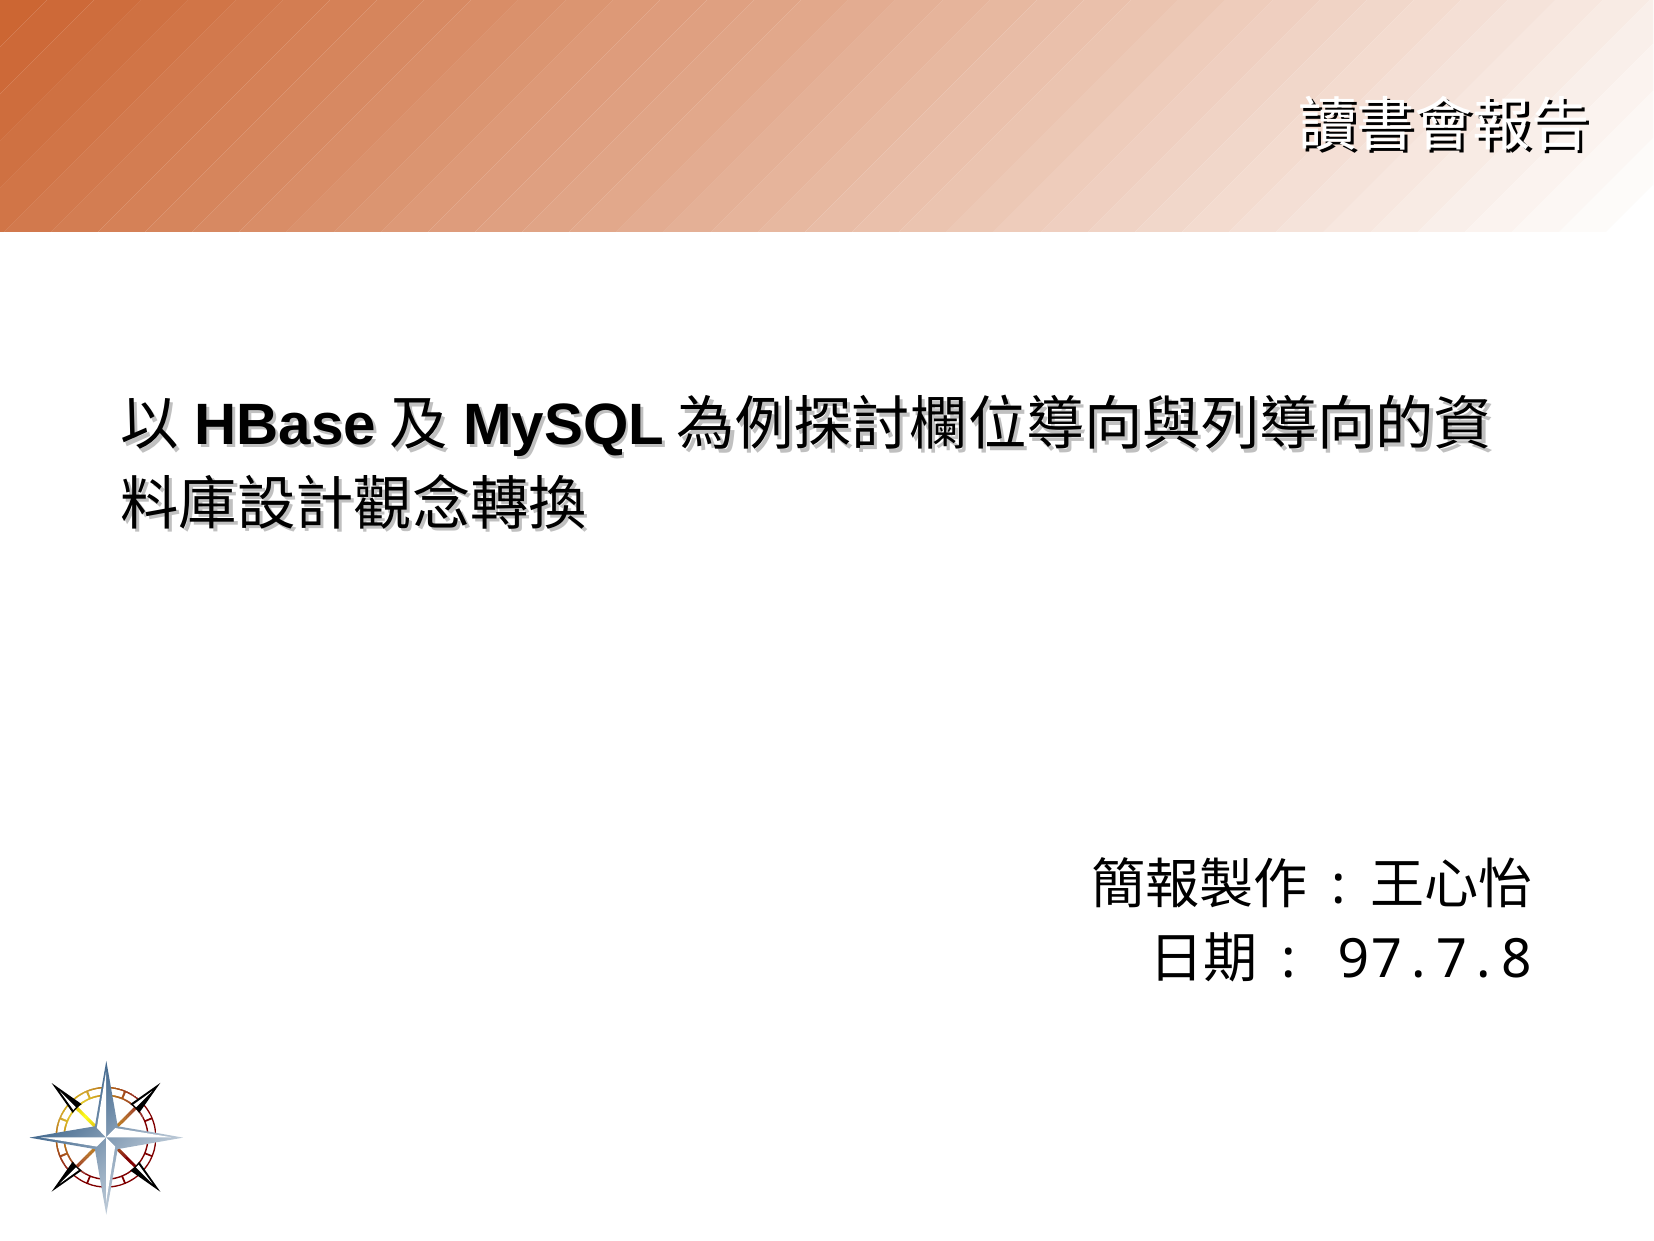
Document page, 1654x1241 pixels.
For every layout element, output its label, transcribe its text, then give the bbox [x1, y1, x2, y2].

subtitle 簡報製作:王心怡 日期: 97.7.8 [120, 644, 1533, 1195]
title 讀書會報告 [177, 38, 1590, 207]
title 以HBase及MySQL為例探討欄位導向與列導向的資料庫設計觀念轉換 [120, 378, 1533, 546]
